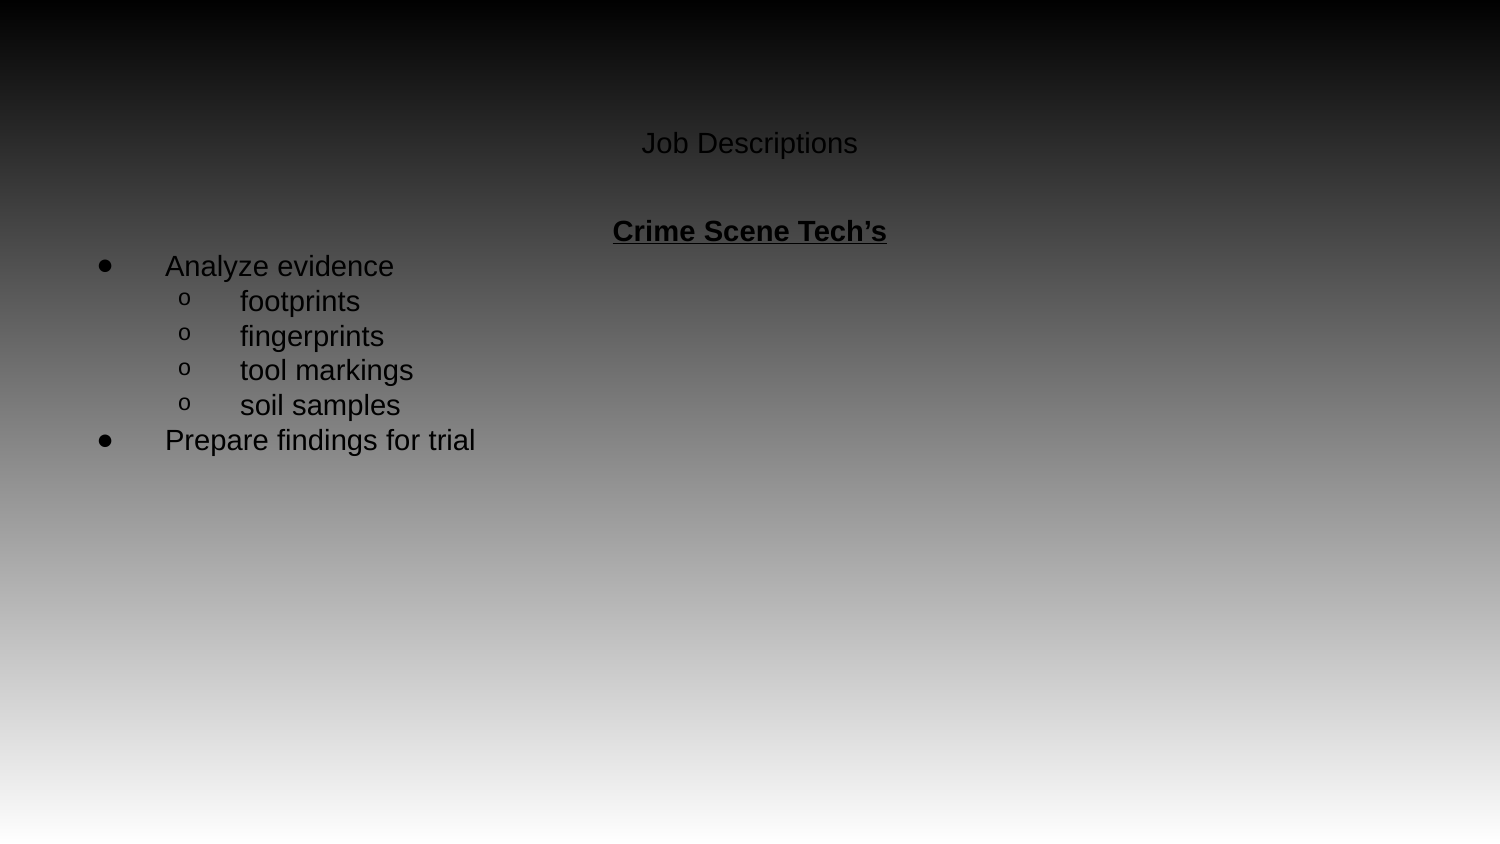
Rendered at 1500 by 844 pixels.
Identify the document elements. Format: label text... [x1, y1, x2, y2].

list Crime Scene Tech’s Analyze evidence footprints fingerprints tool markings soil samples Prepare findings for trial [75, 196, 1425, 808]
title Job Descriptions [75, 33, 1425, 175]
